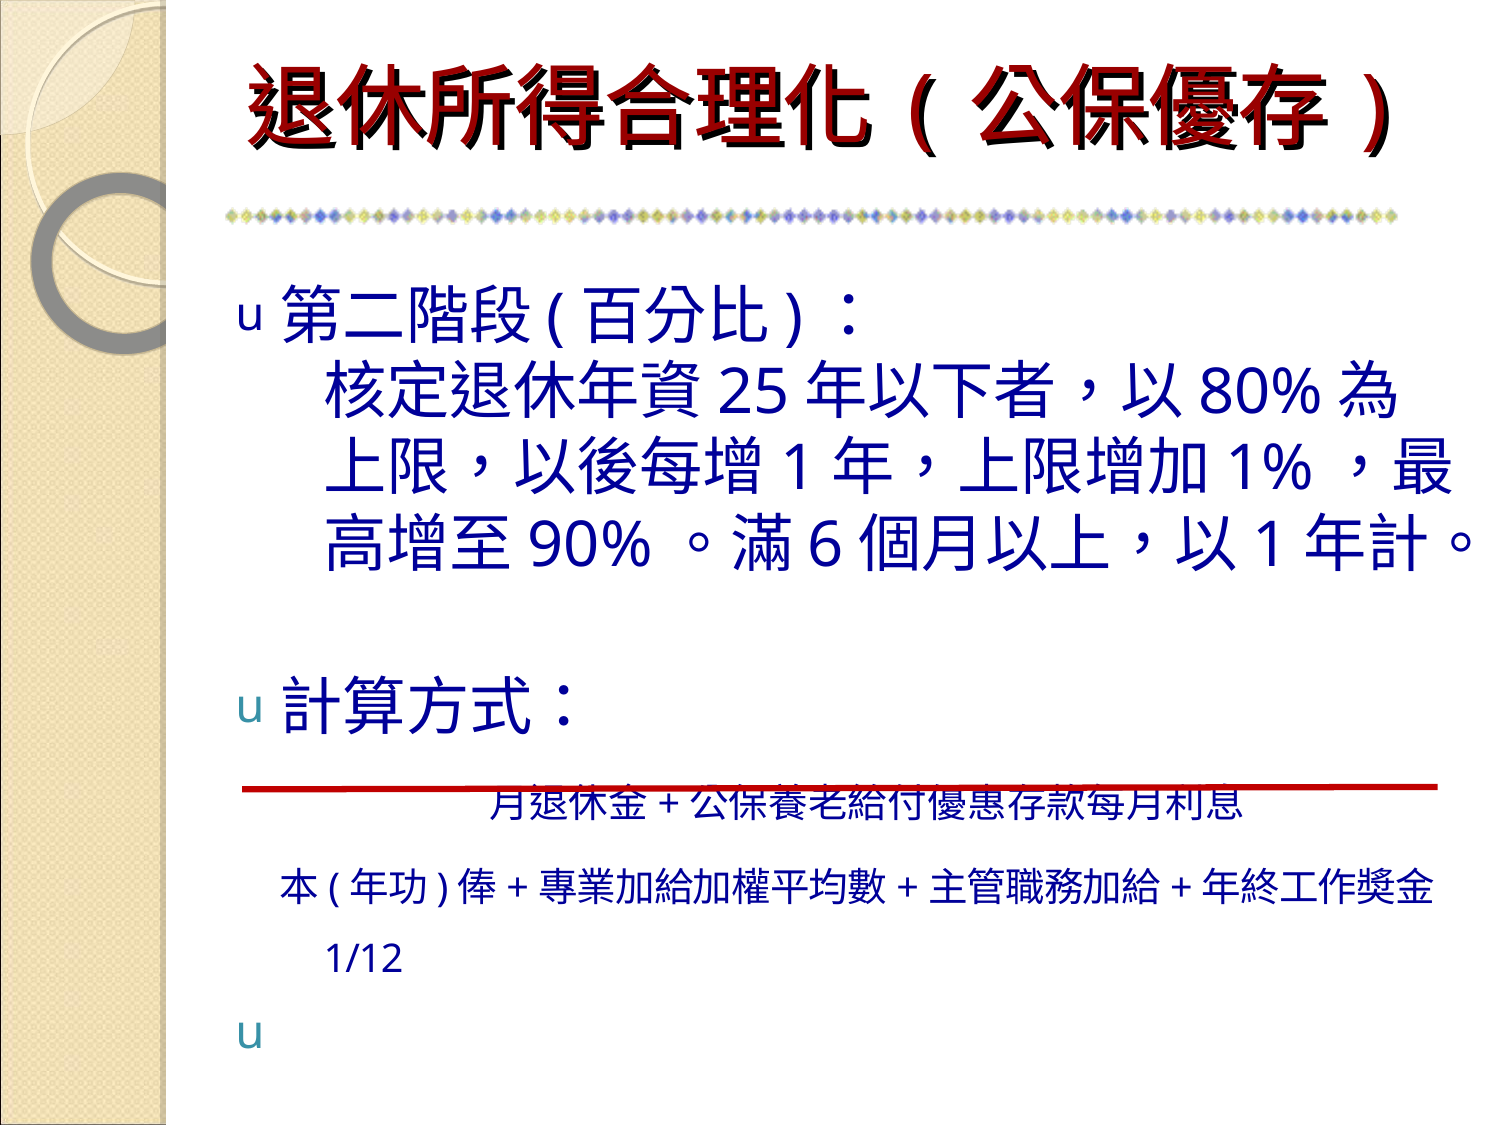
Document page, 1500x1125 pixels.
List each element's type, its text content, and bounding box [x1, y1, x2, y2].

title 退休所得合理化(公保優存) [222, 16, 1426, 188]
list 第二階段(百分比)： 核定退休年資25年以下者，以80%為上限，以後每增1年，上限增加1%，最高增至90%。滿6個月以上，以1年計。 計算方式： 月退休金+公保養老給付優惠存款每月利息 本(年功)俸+專業加給加權平均數+主管職務加給+年終工作奬金1/12 [194, 267, 1471, 989]
picture [222, 206, 1418, 227]
